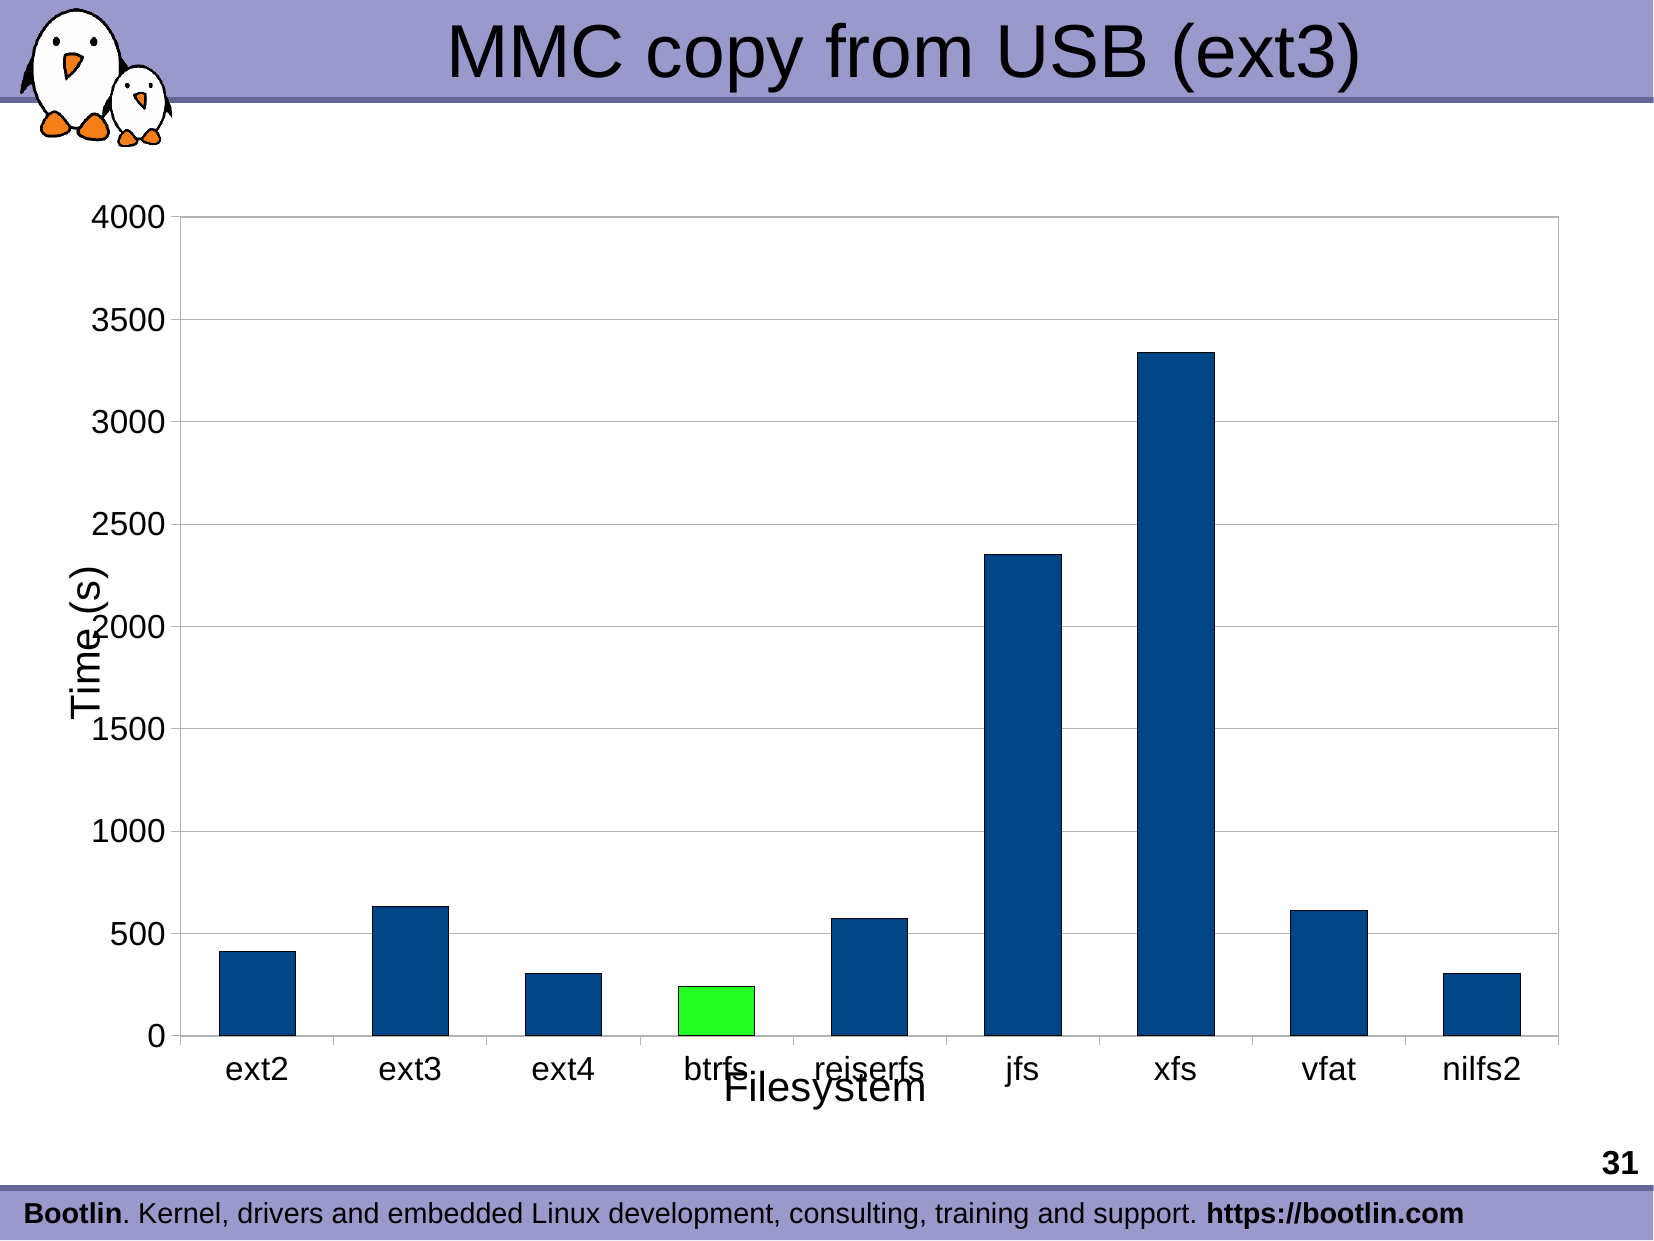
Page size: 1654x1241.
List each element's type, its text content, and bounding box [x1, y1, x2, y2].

picture [20, 8, 172, 147]
chart [49, 187, 1600, 1124]
title MMC copy from USB (ext3) [178, 5, 1631, 97]
